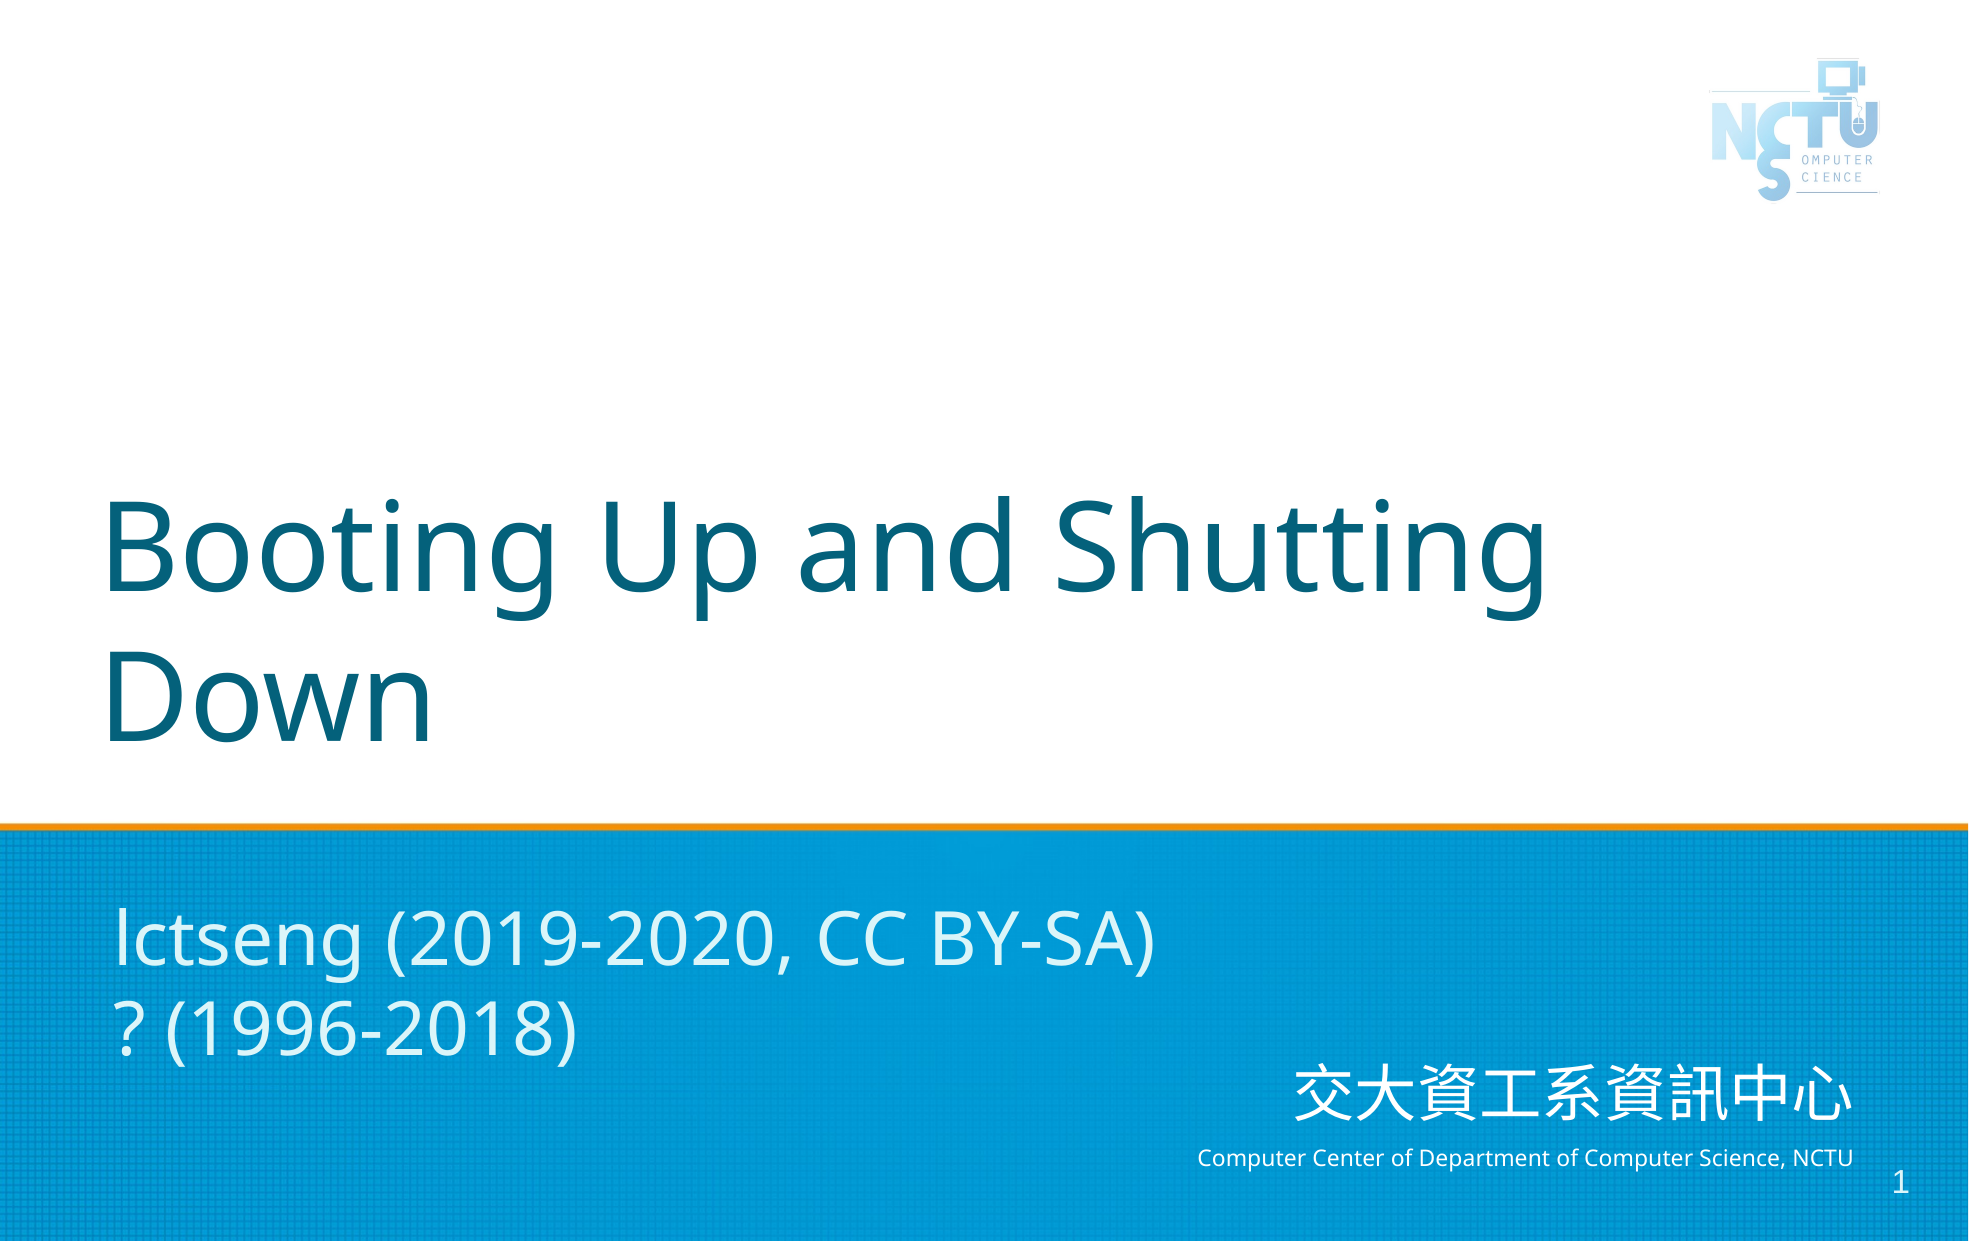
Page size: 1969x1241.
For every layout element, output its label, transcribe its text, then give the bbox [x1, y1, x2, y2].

title Booting Up and Shutting Down [98, 559, 1870, 767]
subtitle lctseng (2019-2020, CC BY-SA) ? (1996-2018) [98, 875, 1783, 1103]
slide_number <number> [1841, 1145, 1960, 1241]
picture [0, 0, 1969, 832]
